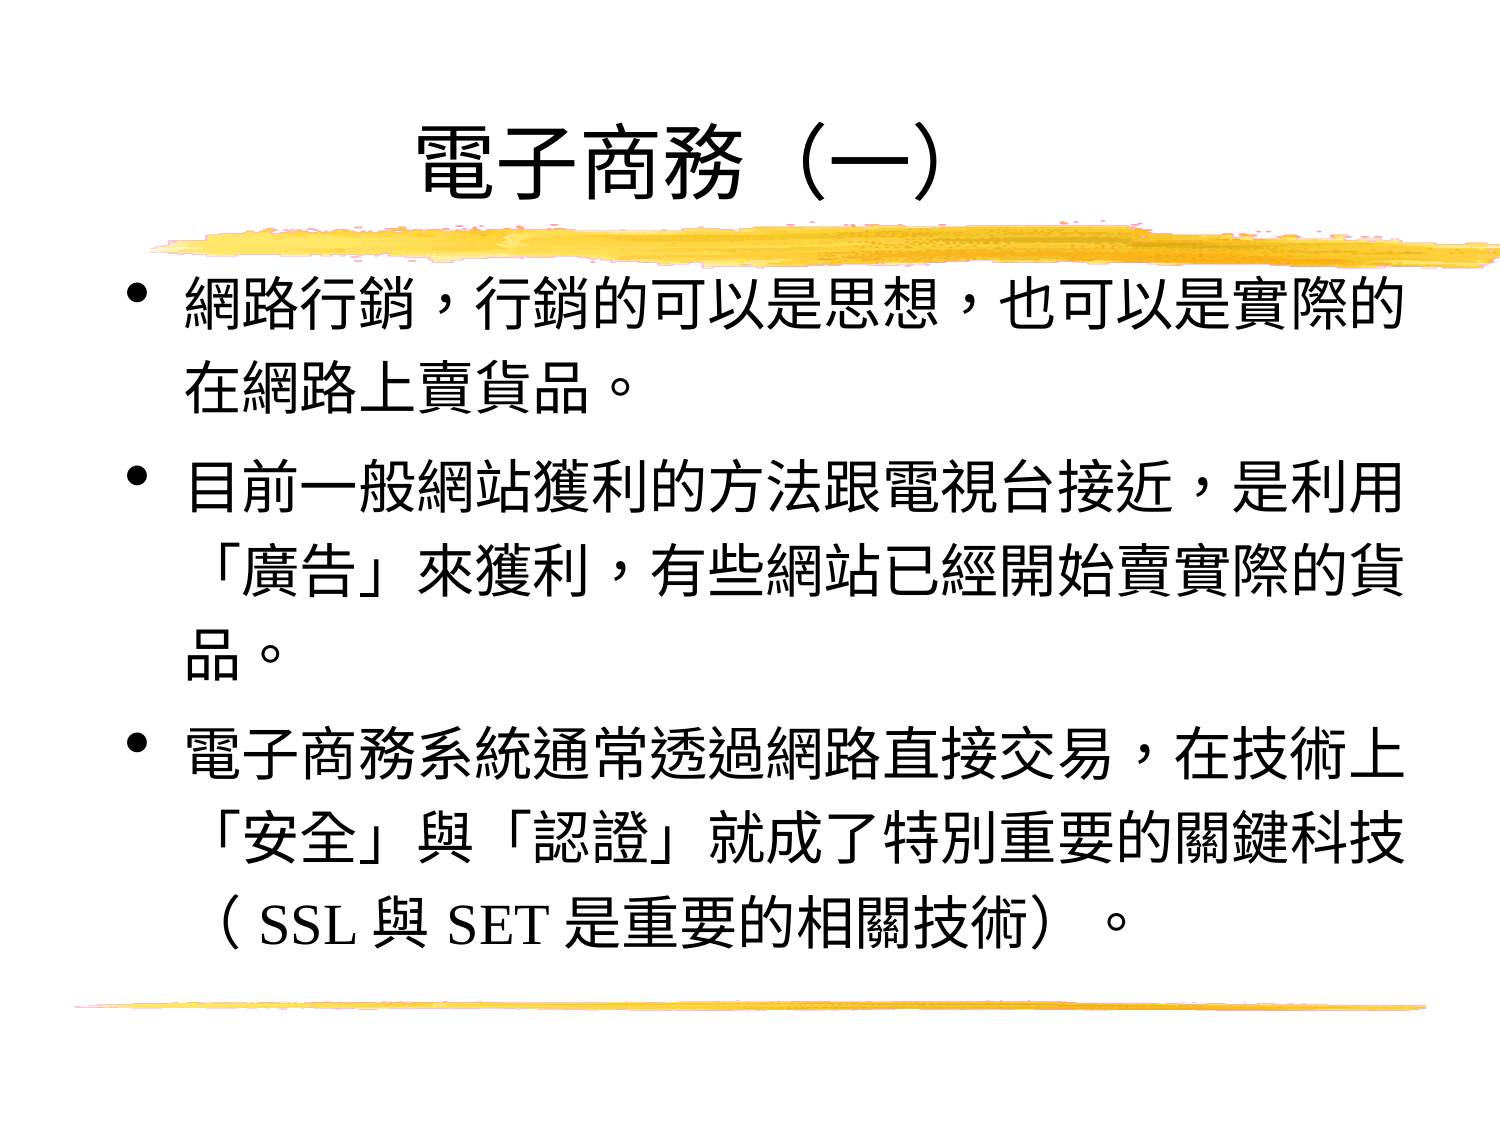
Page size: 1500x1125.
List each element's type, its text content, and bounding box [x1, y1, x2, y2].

list 網路行銷，行銷的可以是思想，也可以是實際的在網路上賣貨品。 目前一般網站獲利的方法跟電視台接近，是利用「廣告」來獲利，有些網站已經開始賣實際的貨品。 電子商務系統通常透過網路直接交易，在技術上「安全」與「認證」就成了特別重要的關鍵科技（SSL與SET是重要的相關技術）。 [112, 249, 1450, 925]
picture [75, 999, 1426, 1013]
picture [150, 215, 1500, 279]
title 電子商務（一） [66, 37, 1342, 225]
